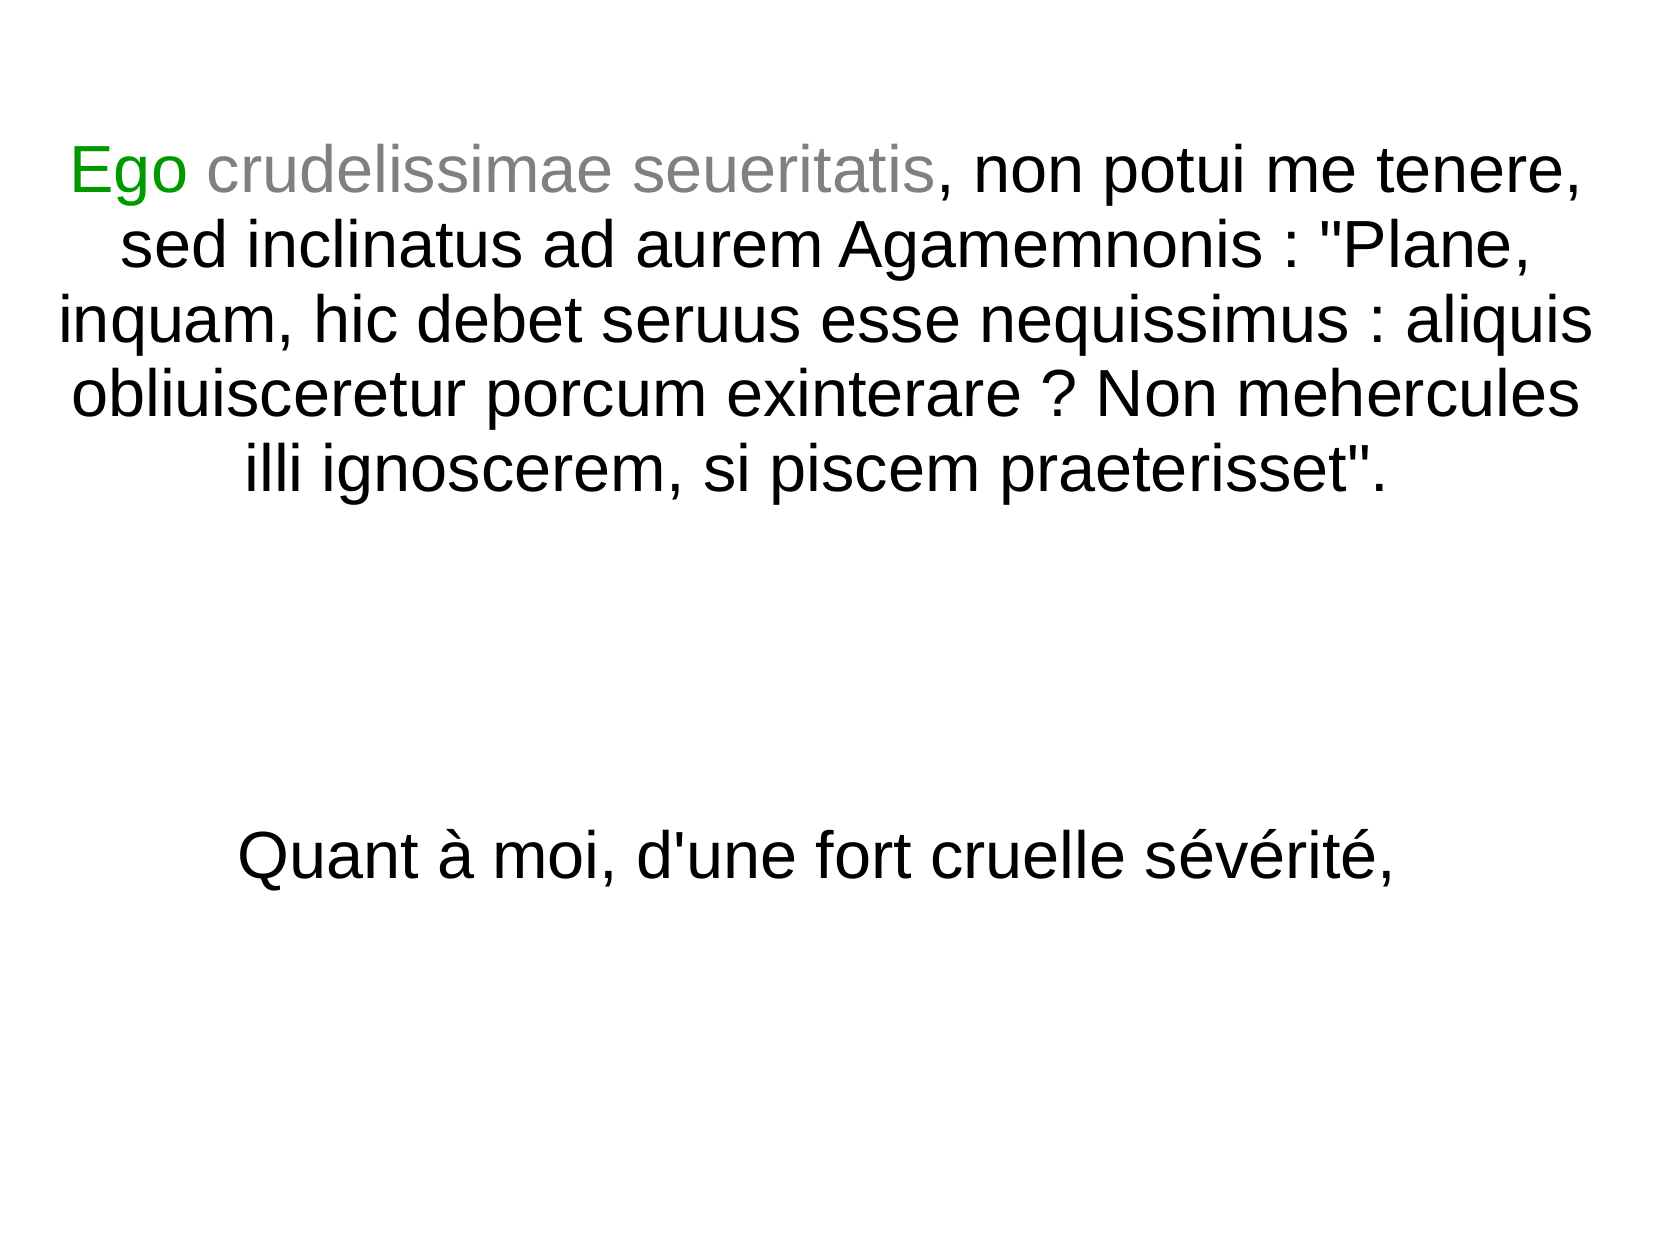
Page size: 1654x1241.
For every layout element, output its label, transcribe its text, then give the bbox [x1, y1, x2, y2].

subtitle Quant à moi, d'une fort cruelle sévérité, [82, 601, 1571, 1109]
title Ego crudelissimae seueritatis, non potui me tenere, sed inclinatus ad aurem Agamemnonis : "Plane, inquam, hic debet seruus esse nequissimus : aliquis obliuisceretur porcum exinterare ? Non mehercules illi ignoscerem, si piscem praeterisset". [47, 35, 1607, 603]
